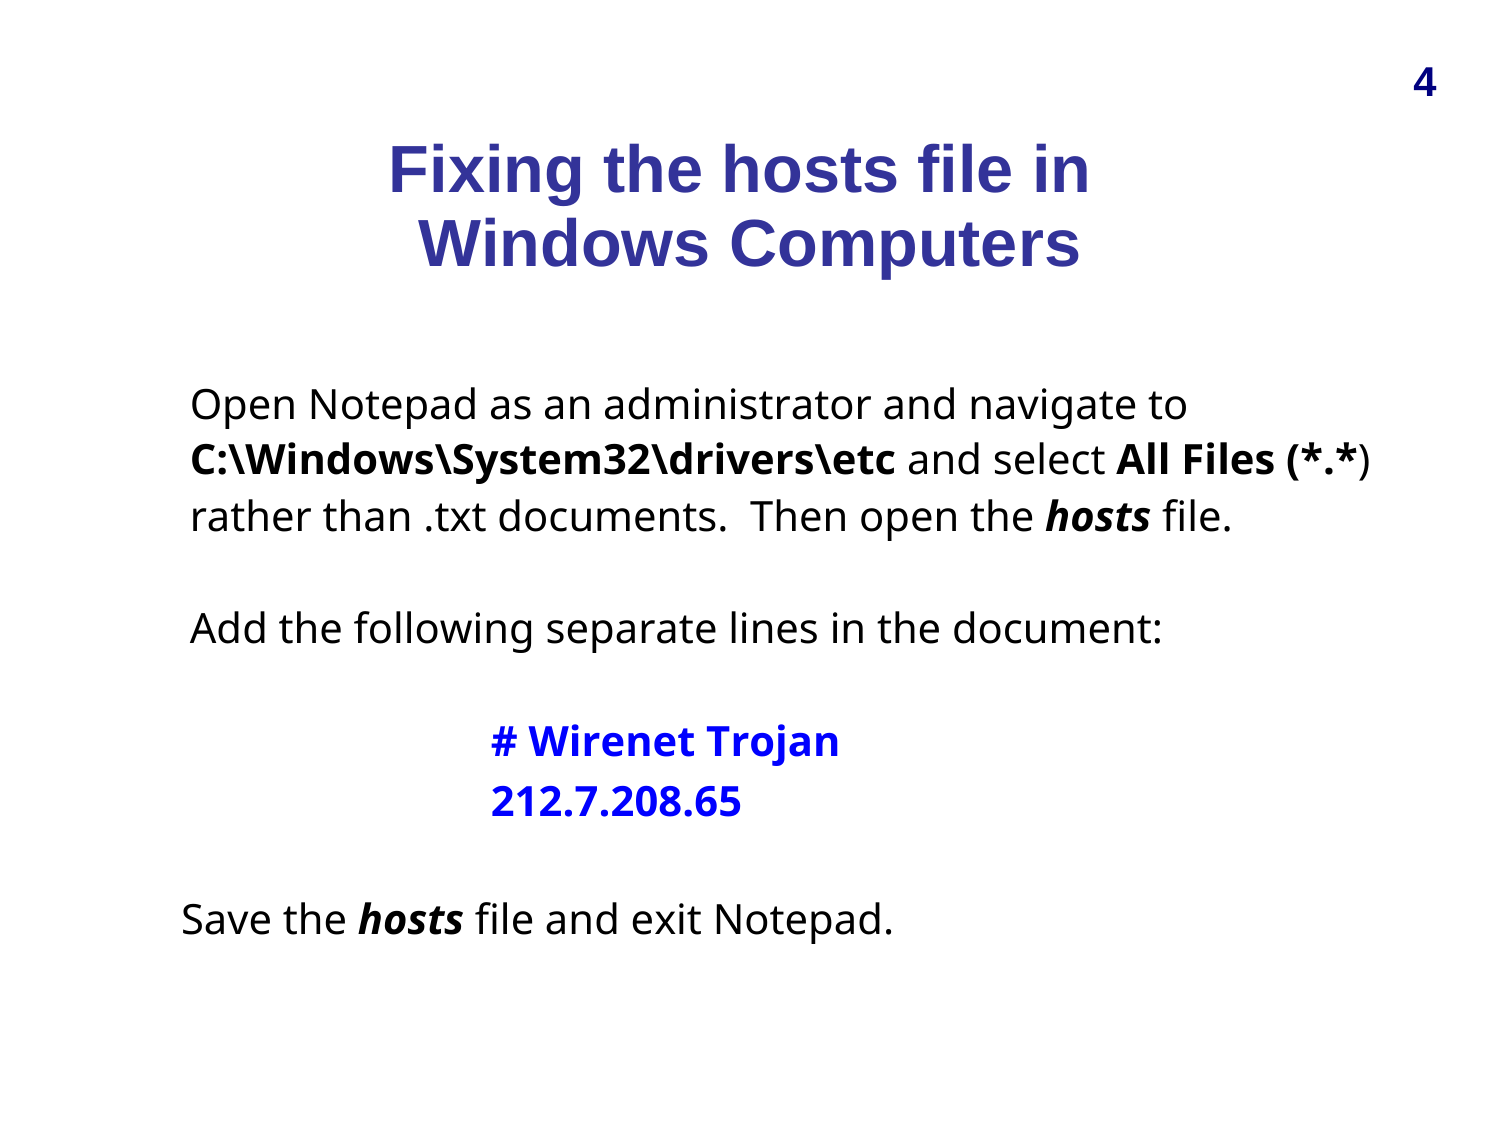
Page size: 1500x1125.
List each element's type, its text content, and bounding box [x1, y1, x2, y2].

text_box 4 [1387, 47, 1463, 113]
title Fixing the hosts file in Windows Computers [75, 123, 1426, 289]
list Open Notepad as an administrator and navigate to C:\Windows\System32\drivers\etc and select All Files (*.*) rather than .txt documents. Then open the hosts file. Add the following separate lines in the document: # Wirenet Trojan 212.7.208.65 Save the hosts file and exit Notepad. [112, 375, 1388, 948]
